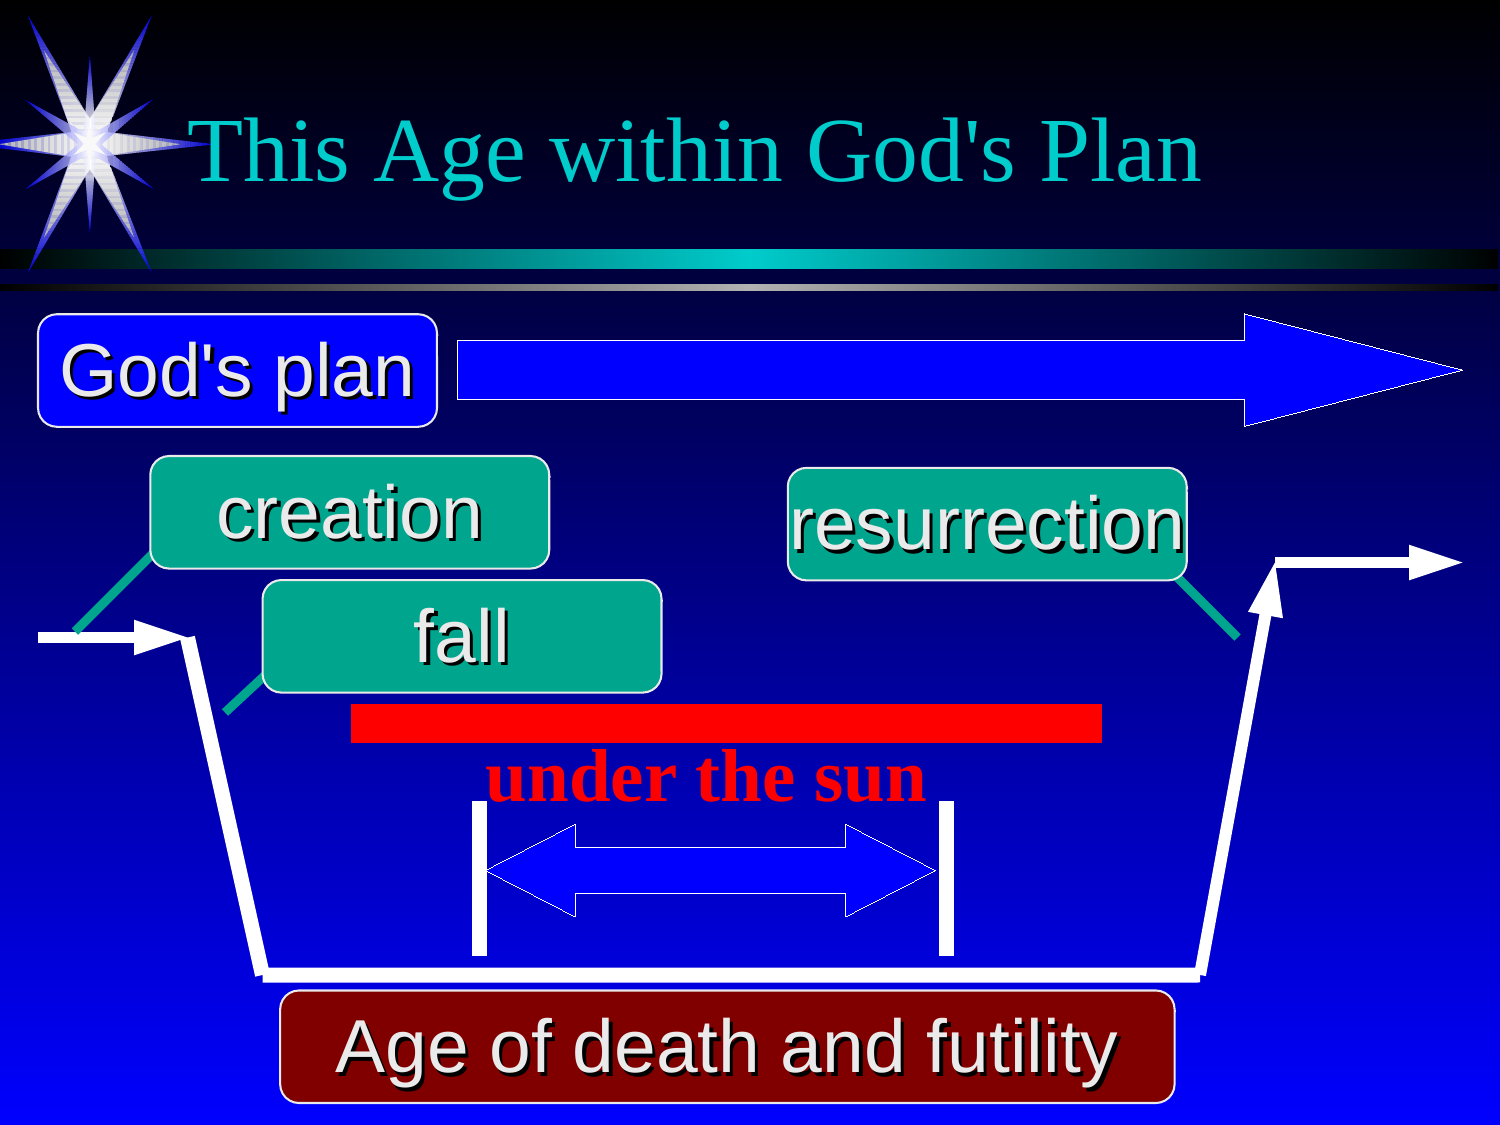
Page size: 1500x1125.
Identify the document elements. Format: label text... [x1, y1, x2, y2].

text_box [351, 704, 1102, 743]
text_box fall [262, 580, 662, 693]
text_box God's plan [38, 314, 438, 427]
text_box resurrection [787, 467, 1187, 581]
text_box [487, 824, 936, 917]
text_box [457, 313, 1463, 427]
text_box under the sun [470, 726, 959, 825]
text_box Age of death and futility [280, 990, 1175, 1104]
text_box creation [150, 456, 550, 569]
title This Age within God's Plan [187, 63, 1463, 237]
